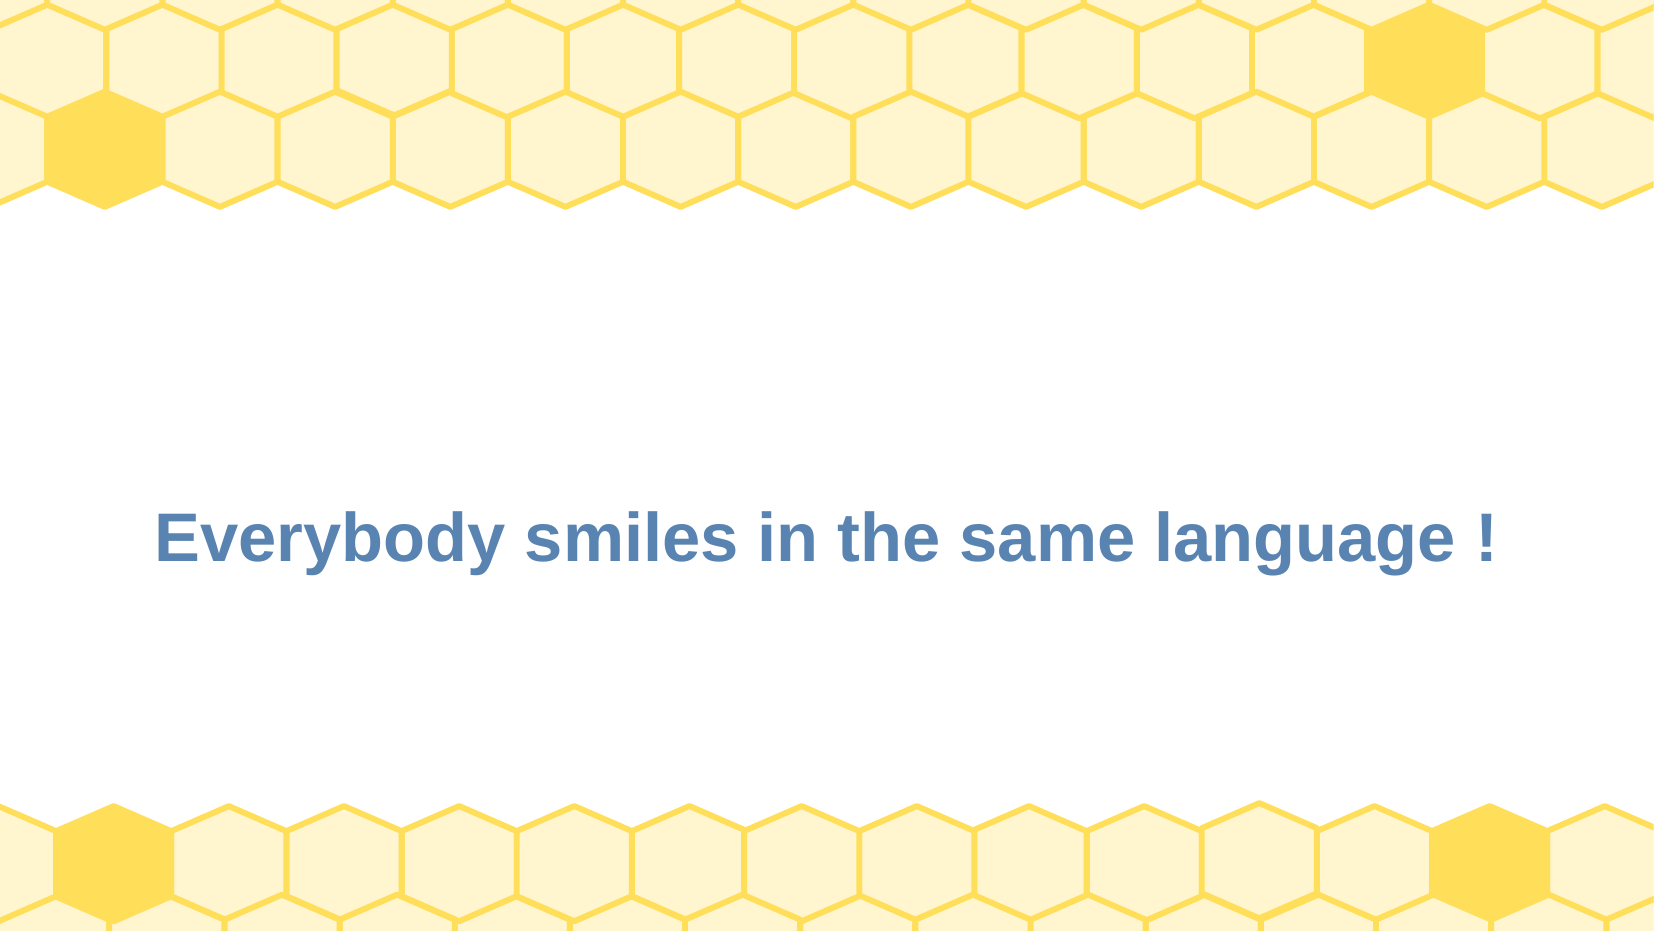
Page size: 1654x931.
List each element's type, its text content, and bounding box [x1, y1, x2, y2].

title Everybody smiles in the same language ! [88, 330, 1565, 745]
